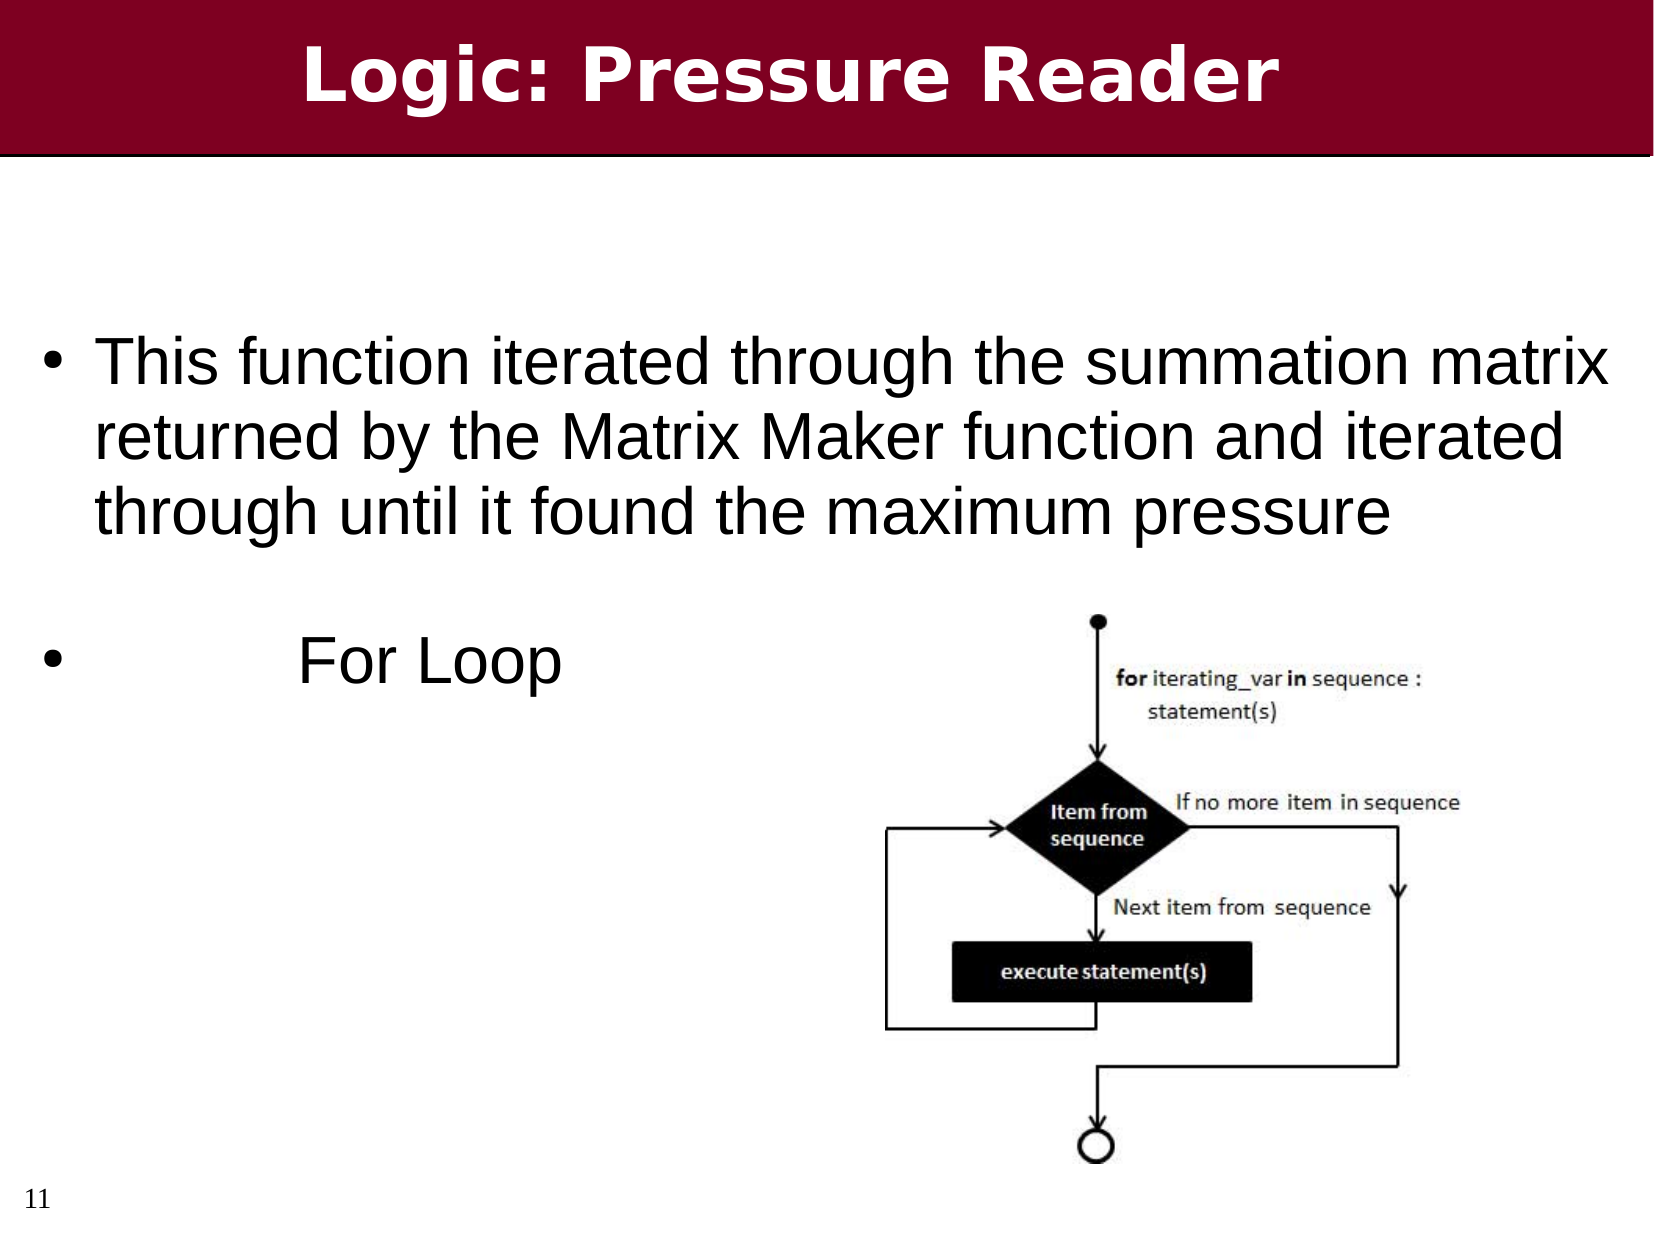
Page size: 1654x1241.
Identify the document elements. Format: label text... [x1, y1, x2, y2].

text_box This function iterated through the summation matrix returned by the Matrix Maker function and iterated through until it found the maximum pressure For Loop [8, 316, 1633, 765]
picture [885, 614, 1492, 1164]
text_box Logic: Pressure Reader [0, 24, 1651, 127]
text_box [0, 0, 1654, 156]
